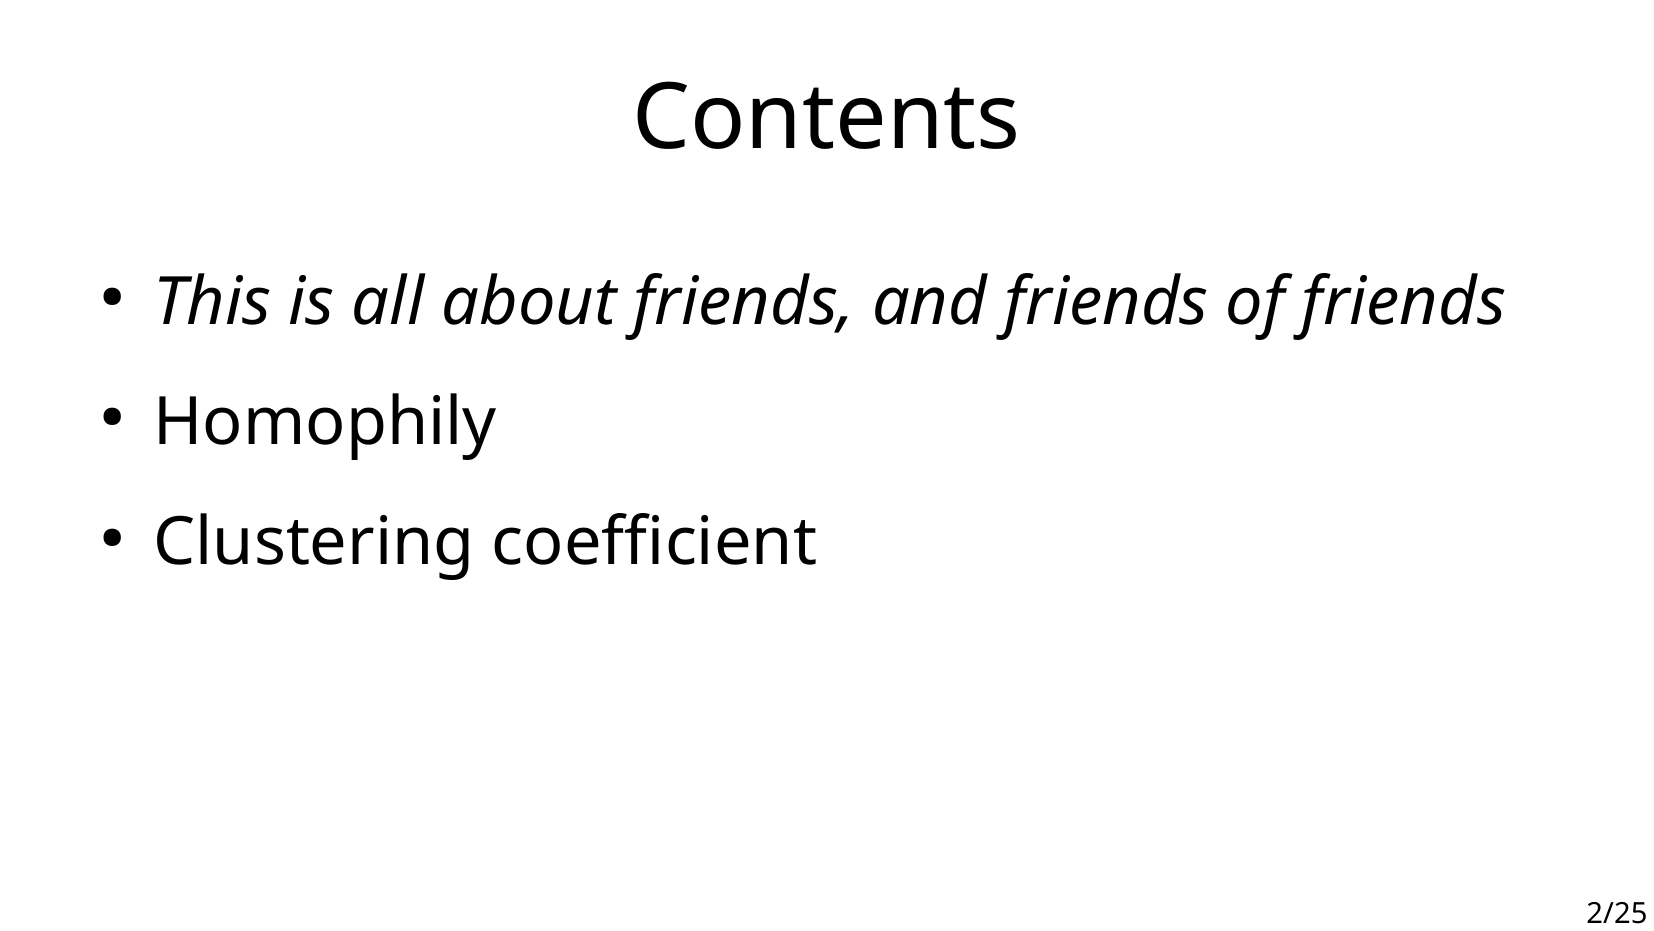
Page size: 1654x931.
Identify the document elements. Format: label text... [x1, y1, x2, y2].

list This is all about friends, and friends of friends Homophily Clustering coefficient [82, 253, 1571, 793]
title Contents [82, 1, 1571, 226]
